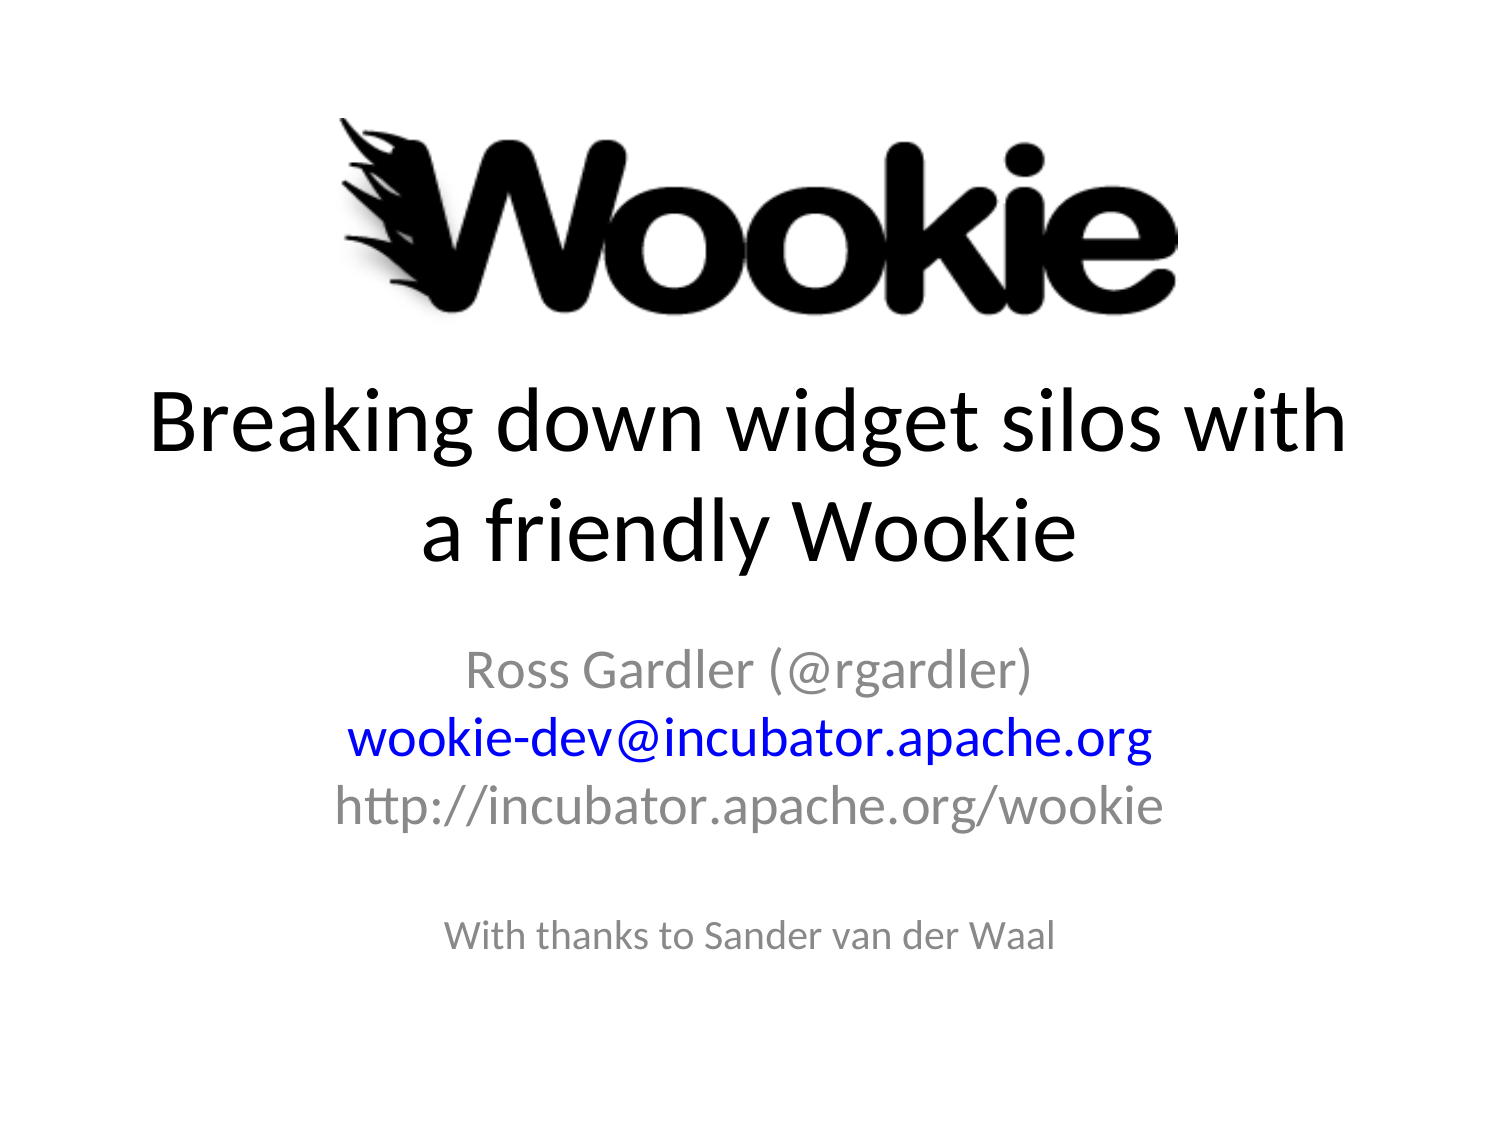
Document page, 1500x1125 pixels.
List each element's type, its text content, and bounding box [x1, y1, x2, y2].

picture [322, 118, 1178, 337]
text_box Ross Gardler (@rgardler) wookie-dev@incubator.apache.org http://incubator.apache.org/wookie With thanks to Sander van der Waal [225, 637, 1276, 967]
title Breaking down widget silos with a friendly Wookie [112, 349, 1388, 591]
